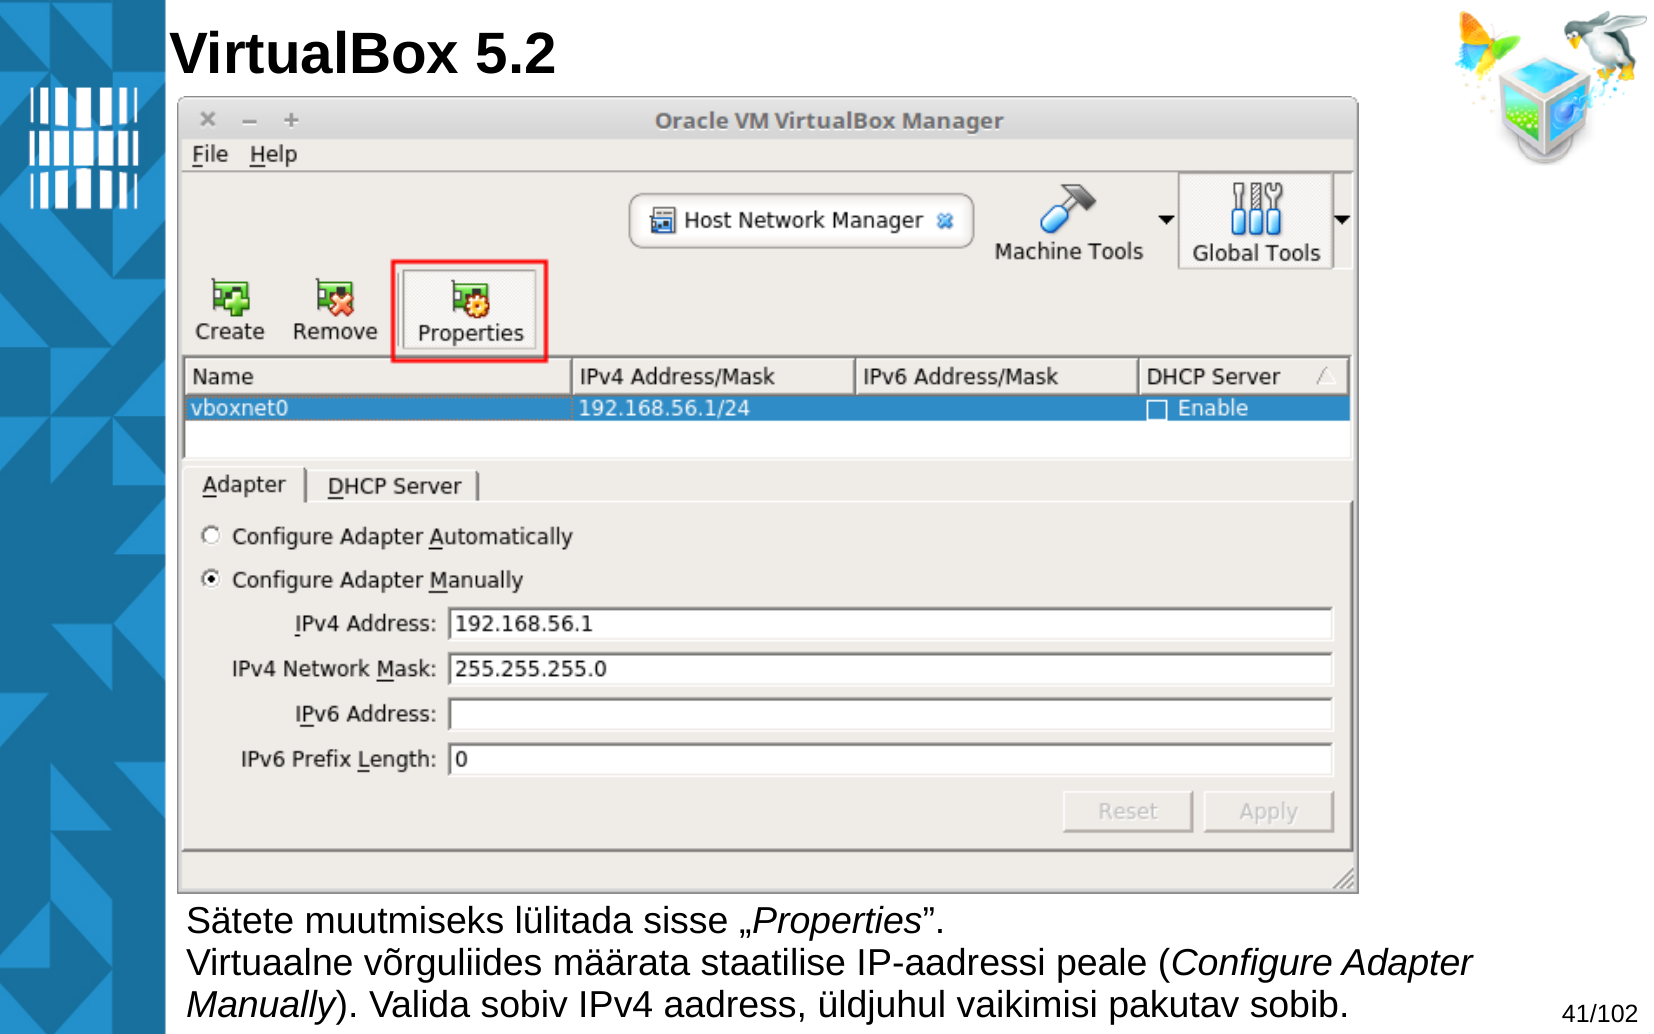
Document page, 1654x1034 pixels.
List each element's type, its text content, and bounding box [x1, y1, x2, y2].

picture [1452, 7, 1653, 166]
picture [177, 96, 1359, 891]
text_box Sätete muutmiseks lülitada sisse „Properties”. Virtuaalne võrguliides määrata staatilise IP-aadressi peale (Configure Adapter Manually). Valida sobiv IPv4 aadress, üldjuhul vaikimisi pakutav sobib. [171, 891, 1530, 1033]
title VirtualBox 5.2 [169, 11, 1571, 95]
